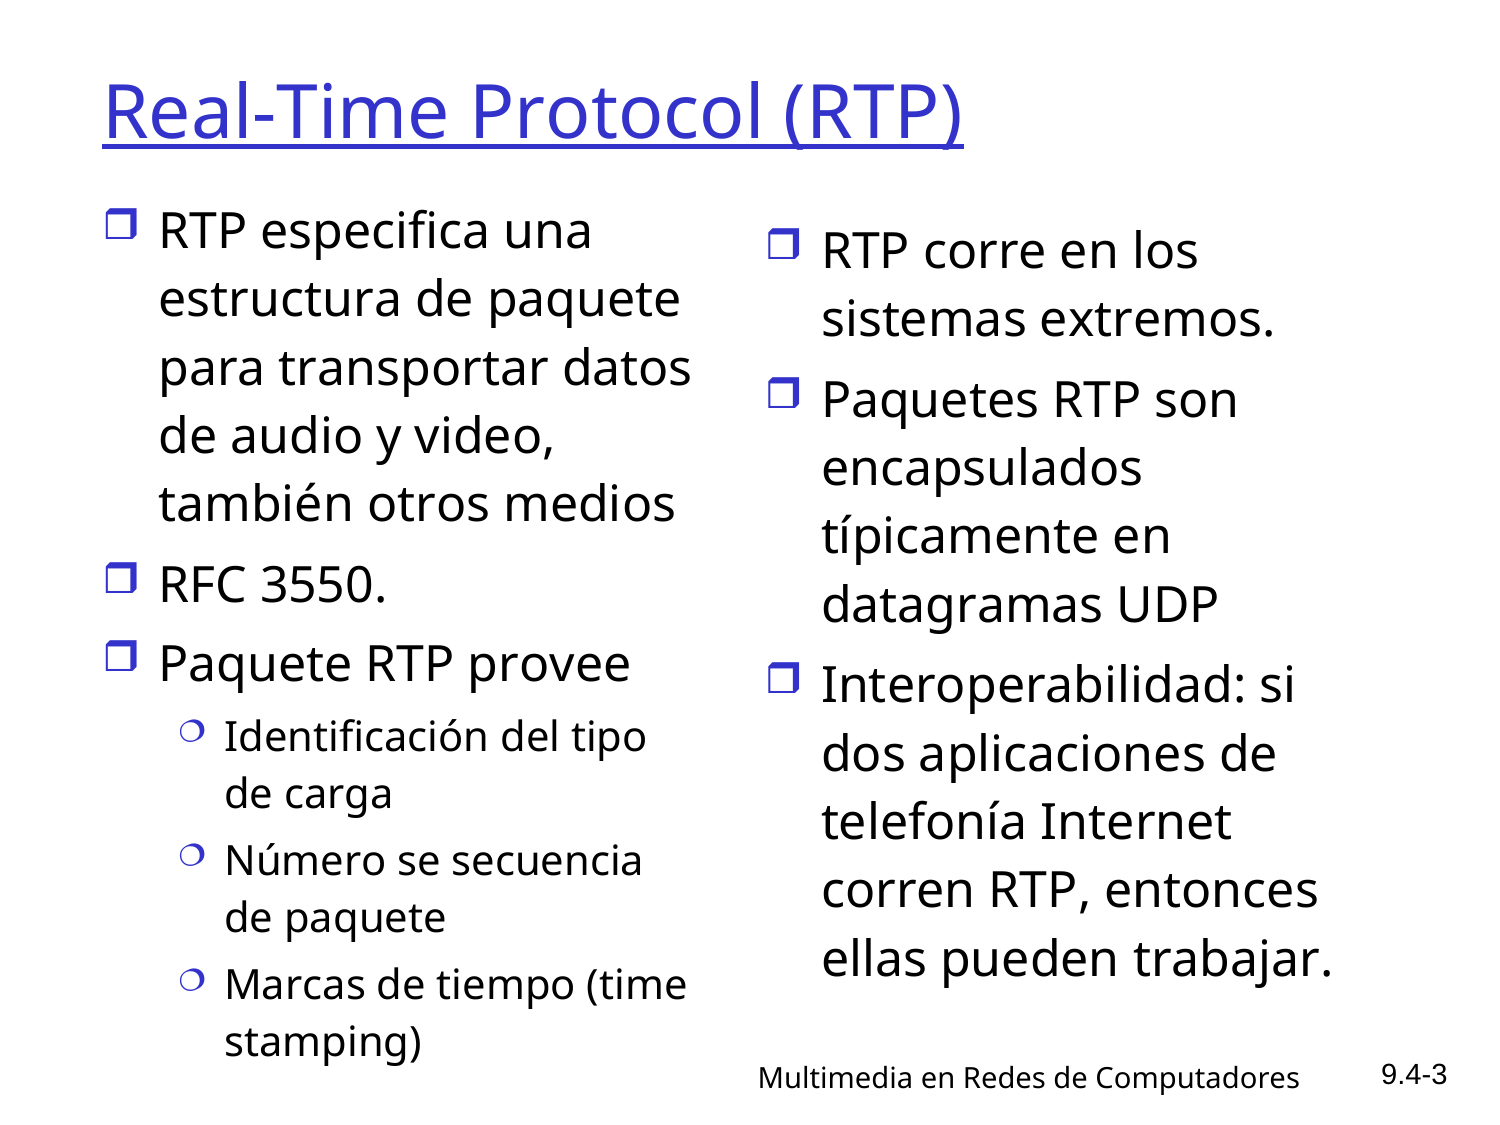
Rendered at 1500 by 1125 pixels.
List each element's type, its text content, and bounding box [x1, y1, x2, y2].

list RTP corre en los sistemas extremos. Paquetes RTP son encapsulados típicamente en datagramas UDP Interoperabilidad: si dos aplicaciones de telefonía Internet corren RTP, entonces ellas pueden trabajar. [750, 207, 1376, 1013]
title Real-Time Protocol (RTP) [87, 37, 1363, 181]
list RTP especifica una estructura de paquete para transportar datos de audio y video, también otros medios RFC 3550. Paquete RTP provee Identificación del tipo de carga Número se secuencia de paquete Marcas de tiempo (time stamping) [87, 187, 713, 1078]
